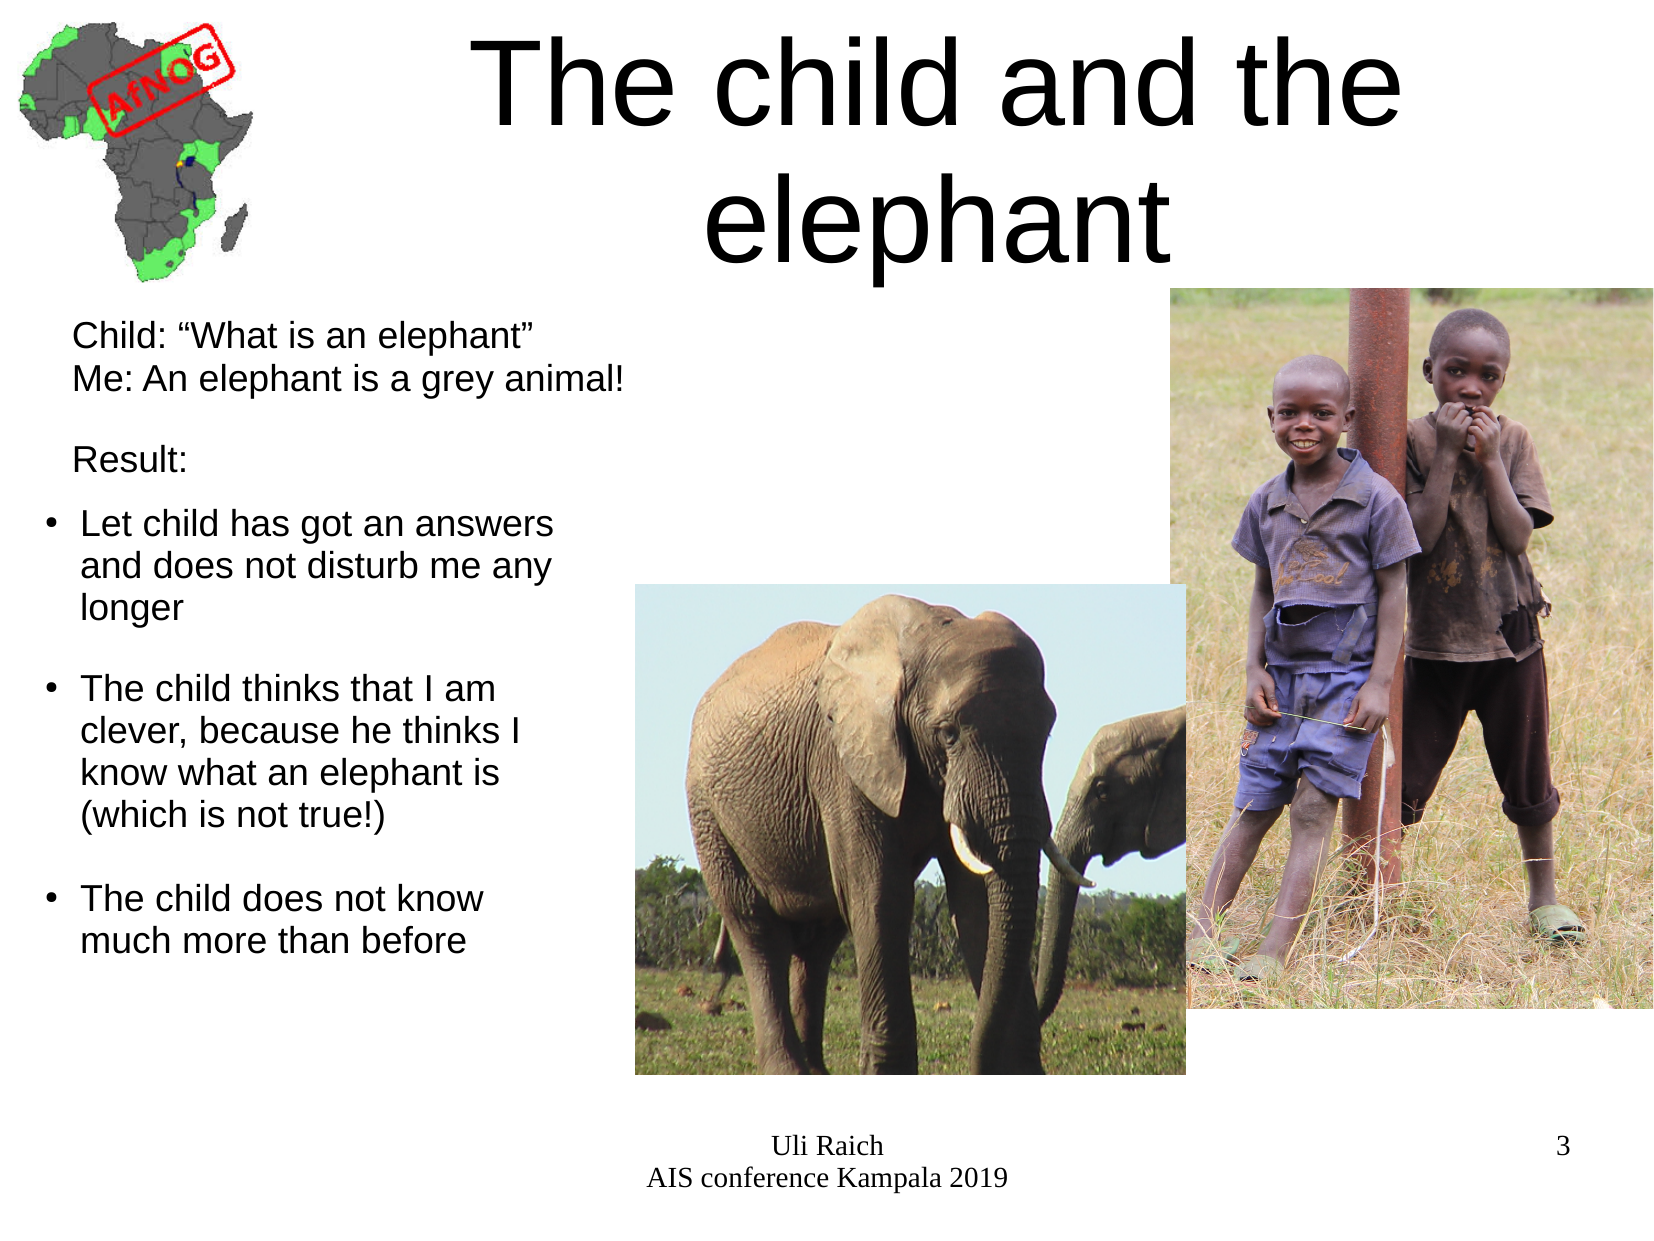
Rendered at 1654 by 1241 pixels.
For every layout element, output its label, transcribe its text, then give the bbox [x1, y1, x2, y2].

list Child: “What is an elephant” Me: An elephant is a grey animal! Result: [71, 315, 1141, 1035]
picture [635, 288, 1654, 1075]
picture [9, 0, 259, 291]
title The child and the elephant [225, 14, 1651, 289]
text_box Let child has got an answers and does not disturb me any longer The child thinks that I am clever, because he thinks I know what an elephant is (which is not true!) The child does not know much more than before [30, 495, 586, 996]
